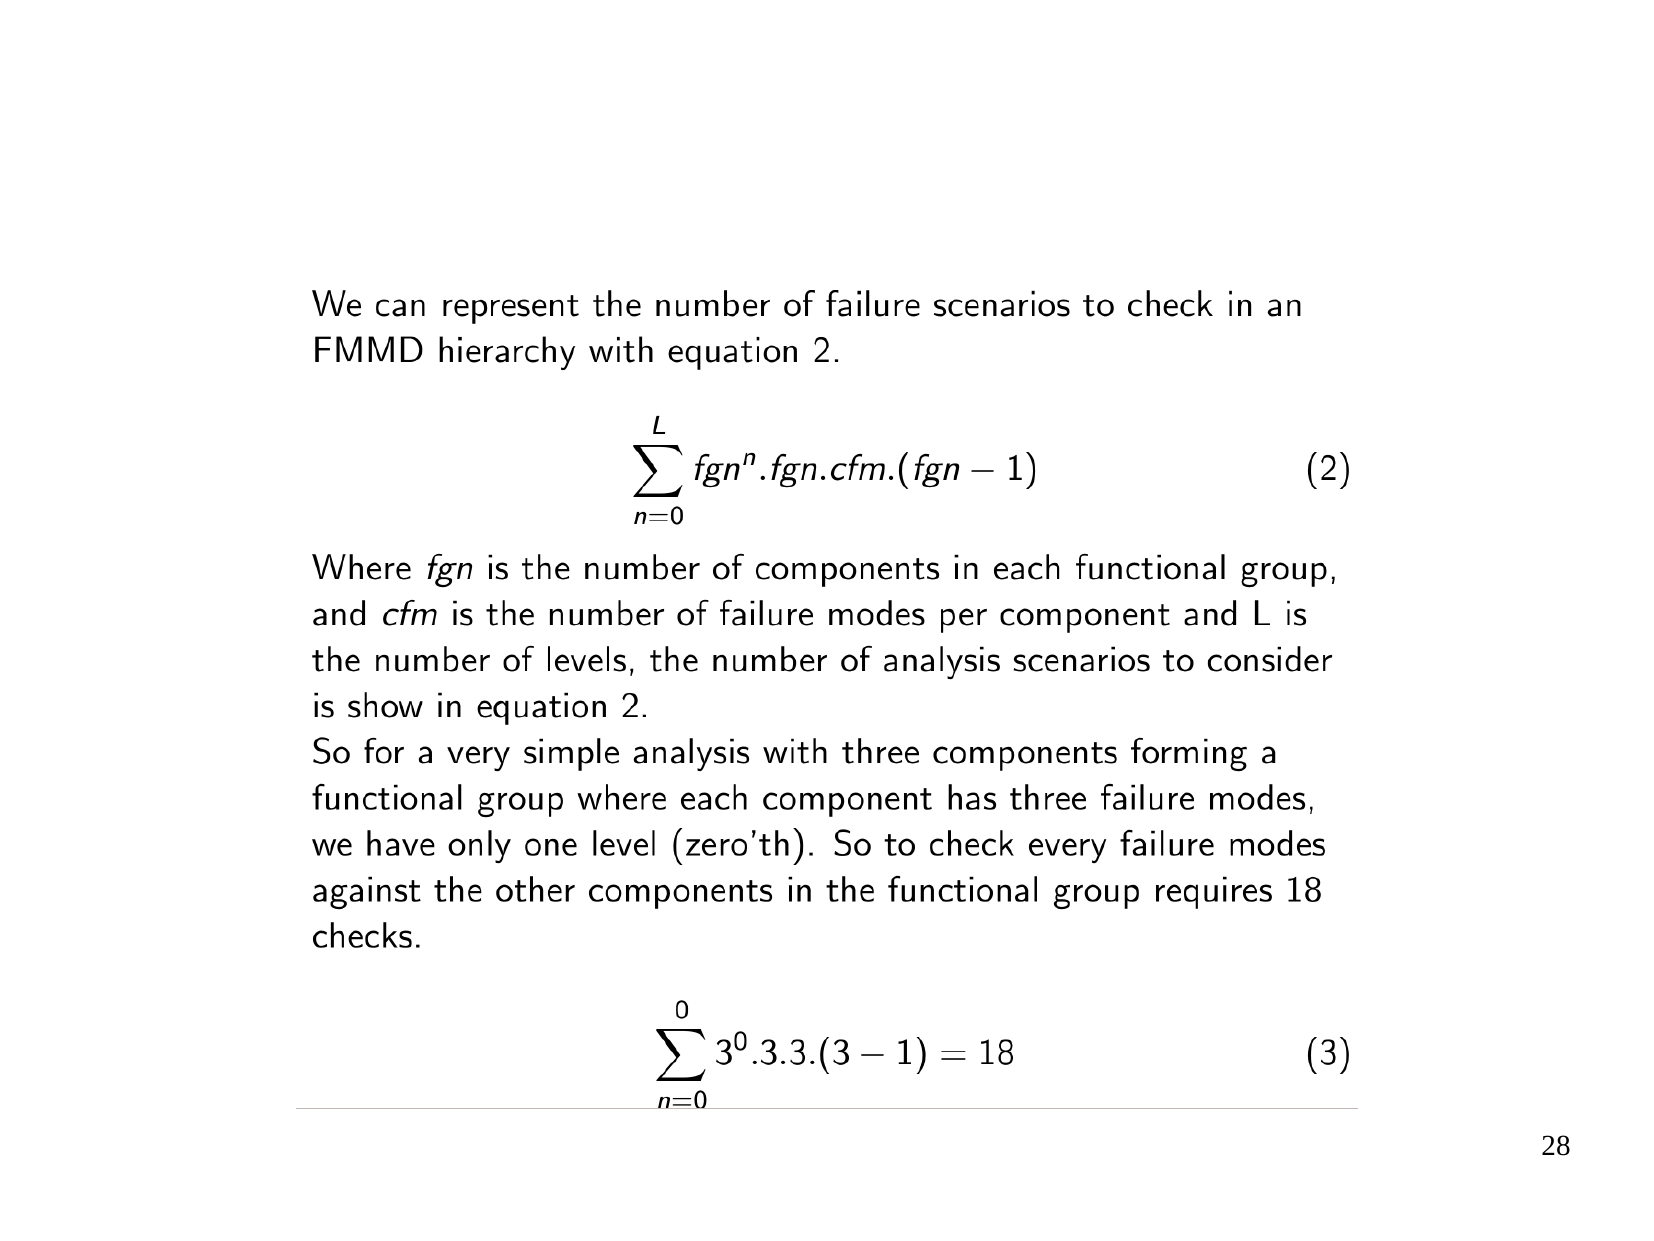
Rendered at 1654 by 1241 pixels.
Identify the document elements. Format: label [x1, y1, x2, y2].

picture [296, 290, 1358, 1109]
